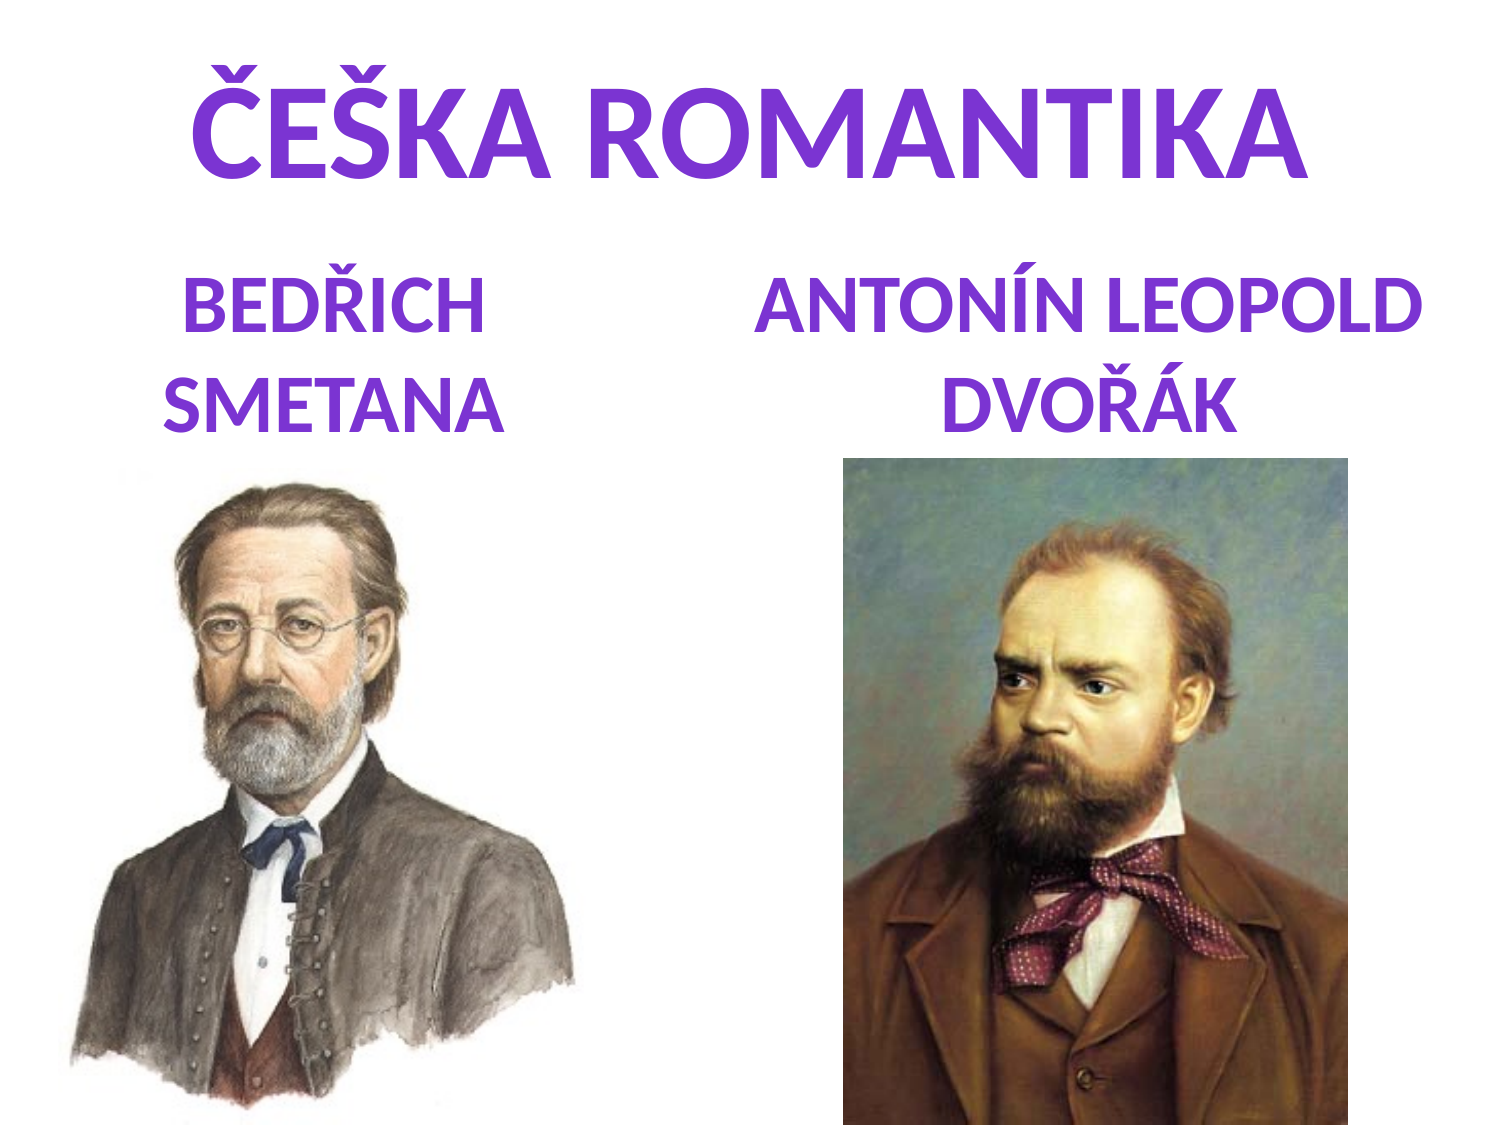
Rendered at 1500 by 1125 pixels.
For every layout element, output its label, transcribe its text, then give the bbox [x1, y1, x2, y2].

list ANTONÍN LEOPOLD DVOŘÁK [679, 251, 1500, 457]
picture [0, 247, 1500, 1125]
title ČEŠKA ROMANTIKA [0, 0, 1500, 247]
list BEDŘICH SMETANA [0, 251, 668, 457]
